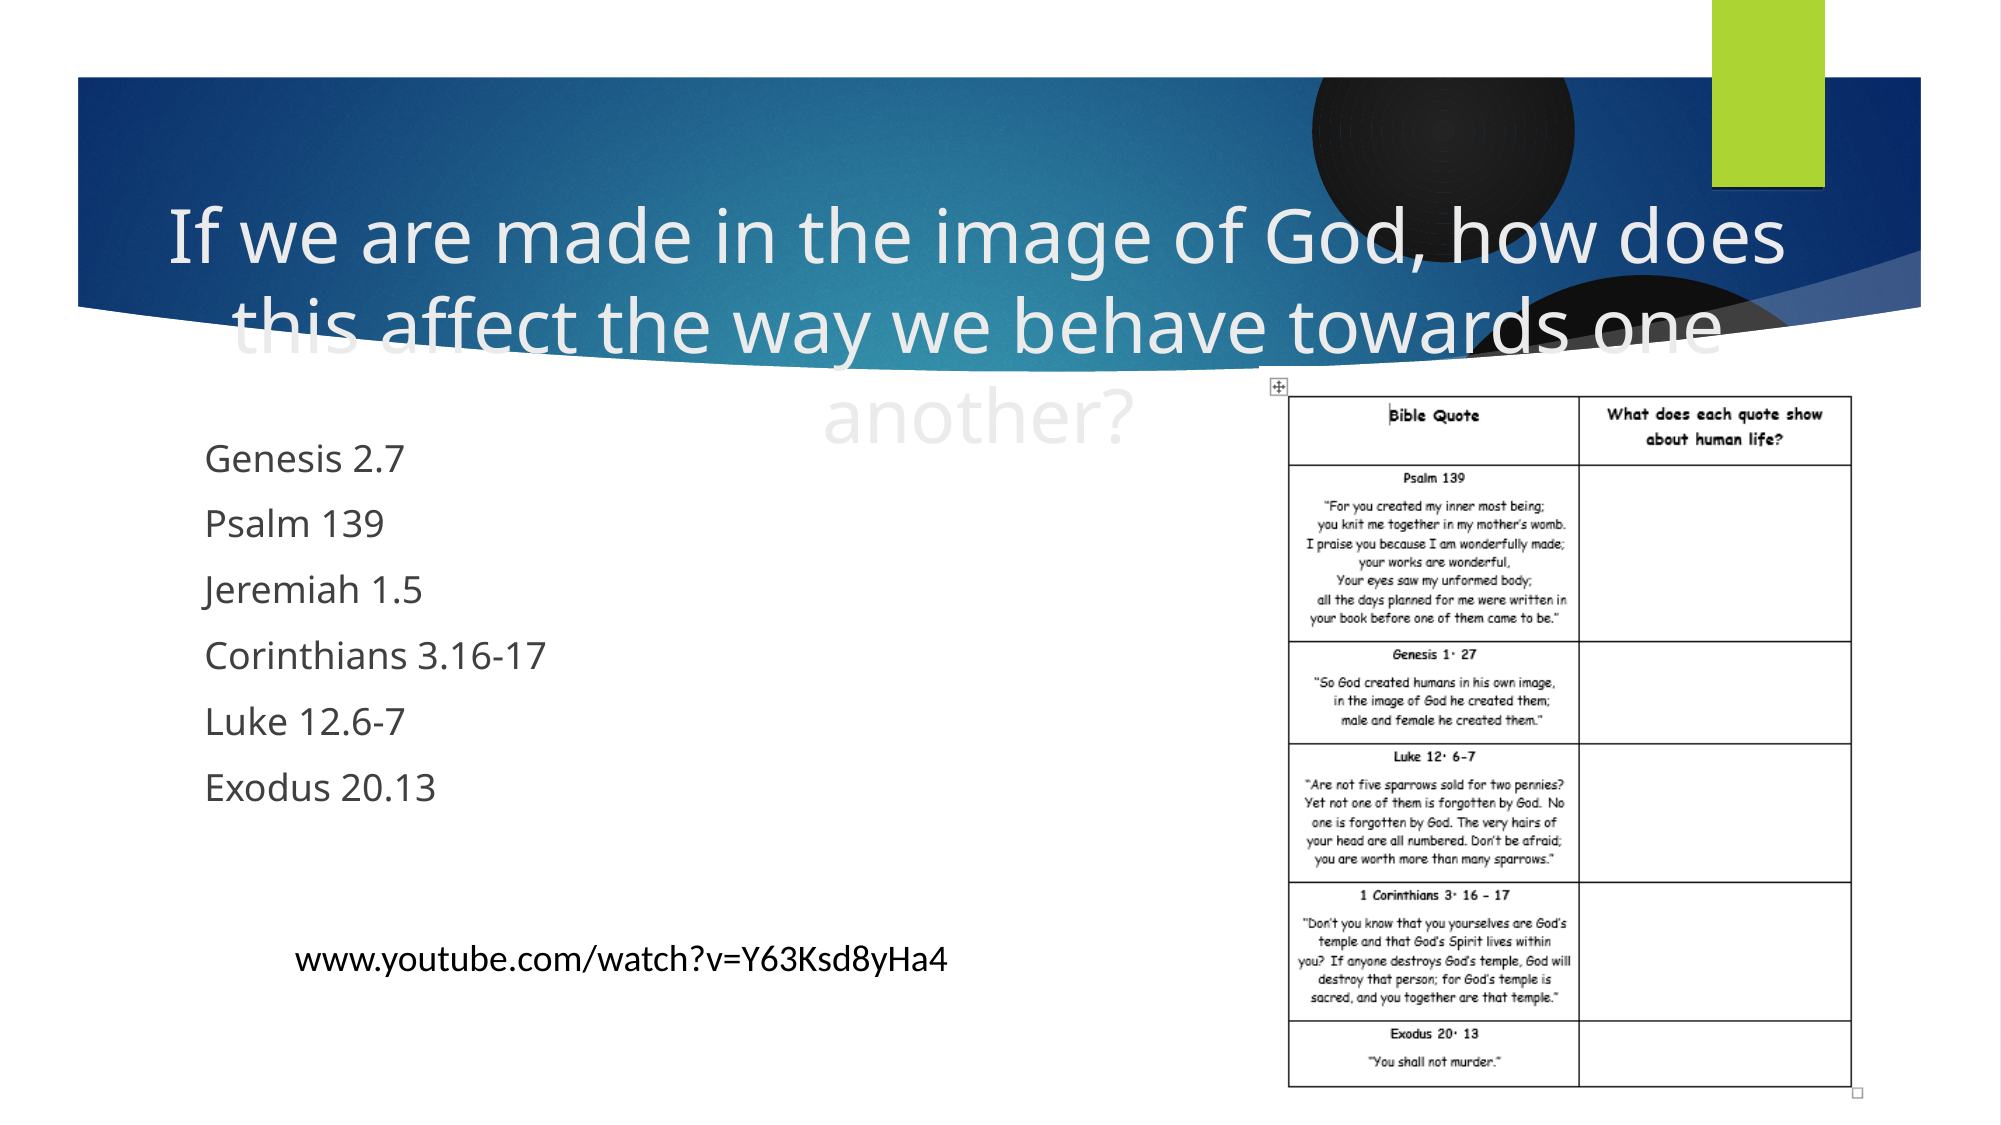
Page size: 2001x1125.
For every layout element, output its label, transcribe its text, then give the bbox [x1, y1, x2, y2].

list Genesis 2.7 Psalm 139 Jeremiah 1.5 Corinthians 3.16-17 Luke 12.6-7 Exodus 20.13 [189, 427, 1259, 988]
picture [1259, 366, 1880, 1125]
text_box www.youtube.com/watch?v=Y63Ksd8yHa4 [280, 927, 972, 987]
title If we are made in the image of God, how does this affect the way we behave towards one another? [100, 180, 1858, 297]
